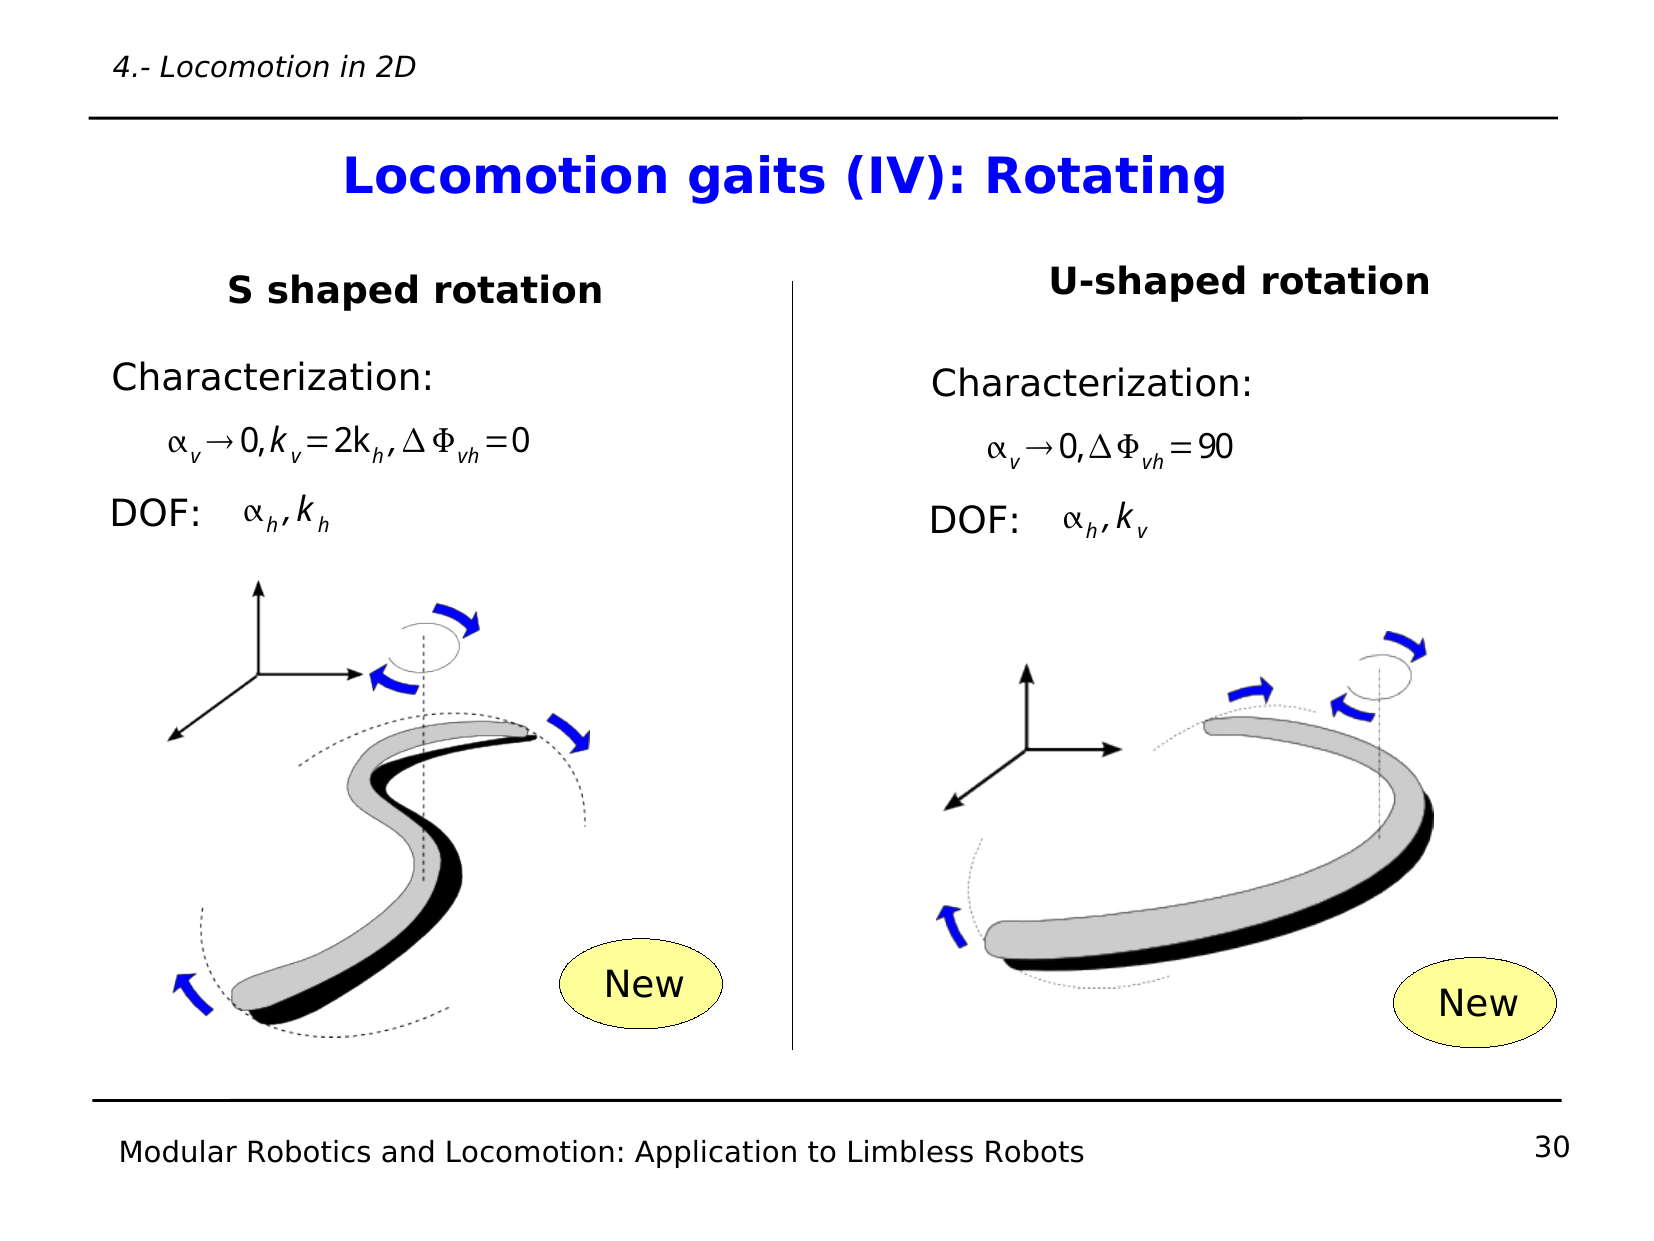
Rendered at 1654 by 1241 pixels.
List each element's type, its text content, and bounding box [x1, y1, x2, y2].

text_box 4.- Locomotion in 2D [97, 42, 433, 93]
picture [167, 580, 590, 1038]
text_box Characterization: [904, 354, 1287, 414]
chart [234, 488, 339, 538]
text_box DOF: [901, 491, 1060, 550]
text_box Modular Robotics and Locomotion: Application to Limbless Robots [103, 1128, 1102, 1178]
text_box [559, 938, 723, 1029]
text_box New [588, 955, 699, 1014]
chart [158, 419, 537, 469]
text_box S shaped rotation [212, 261, 612, 320]
text_box Characterization: [84, 348, 468, 407]
chart [1053, 495, 1158, 545]
text_box New [1422, 974, 1533, 1033]
text_box DOF: [82, 484, 240, 543]
chart [977, 426, 1240, 476]
text_box Locomotion gaits (IV): Rotating [327, 139, 1227, 214]
text_box [1393, 957, 1557, 1048]
picture [936, 631, 1434, 989]
text_box U-shaped rotation [1033, 252, 1439, 311]
